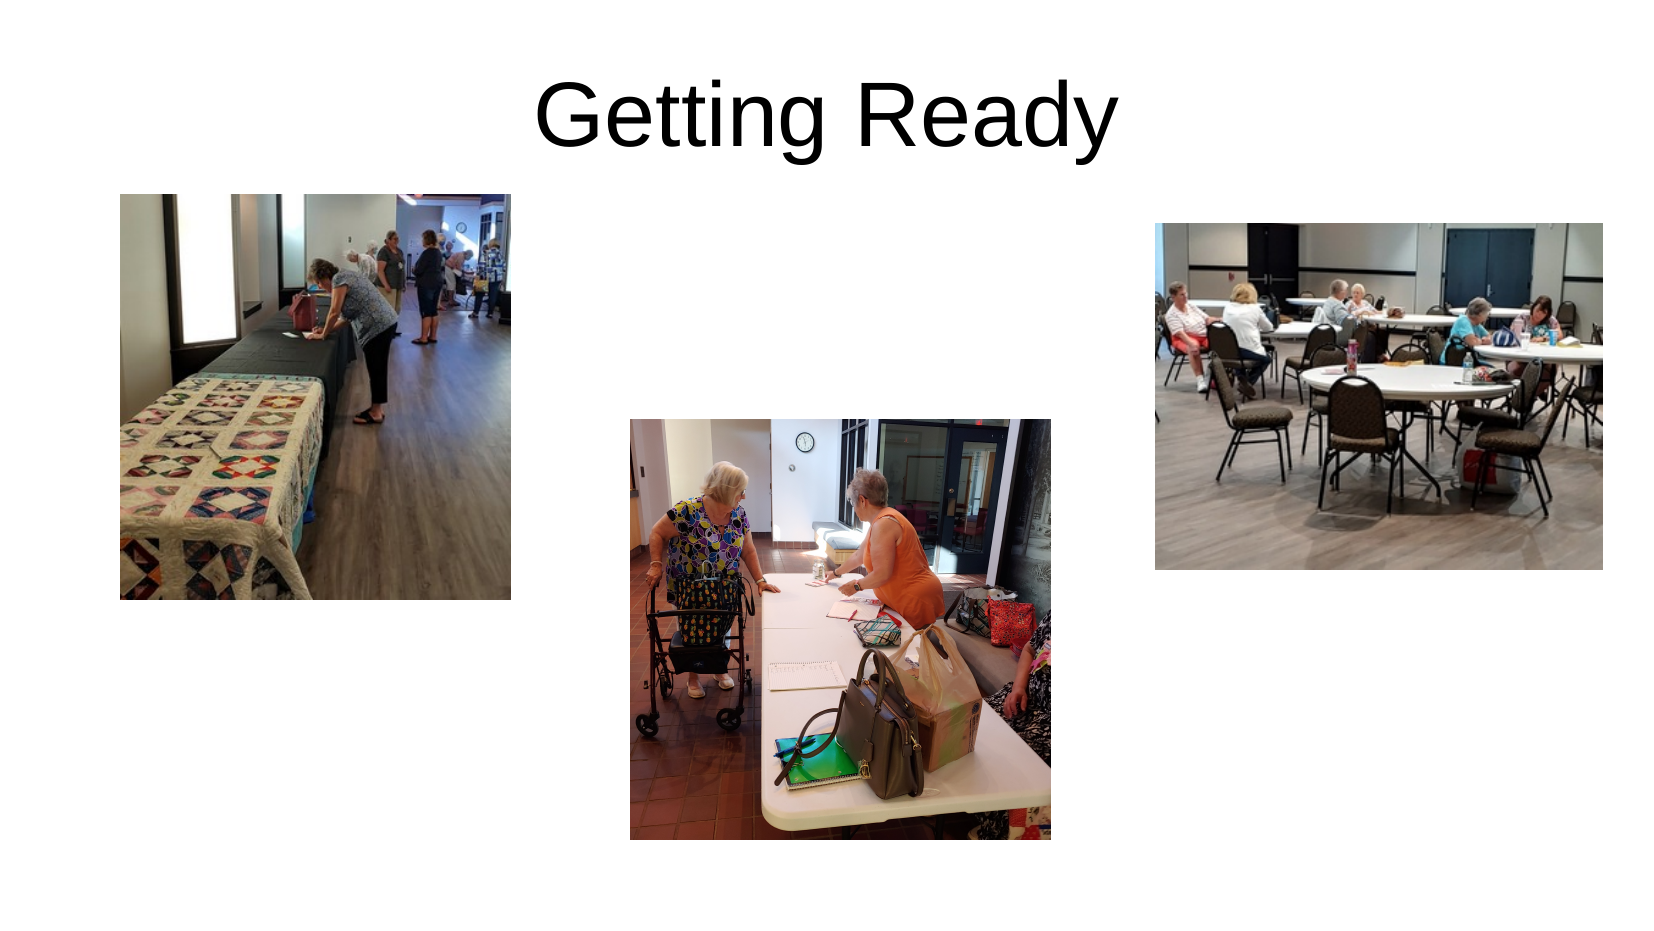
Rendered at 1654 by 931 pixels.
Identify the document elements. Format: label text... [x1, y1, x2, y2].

picture [120, 194, 511, 601]
title Getting Ready [82, 37, 1571, 193]
picture [630, 419, 1051, 840]
picture [1155, 223, 1603, 571]
